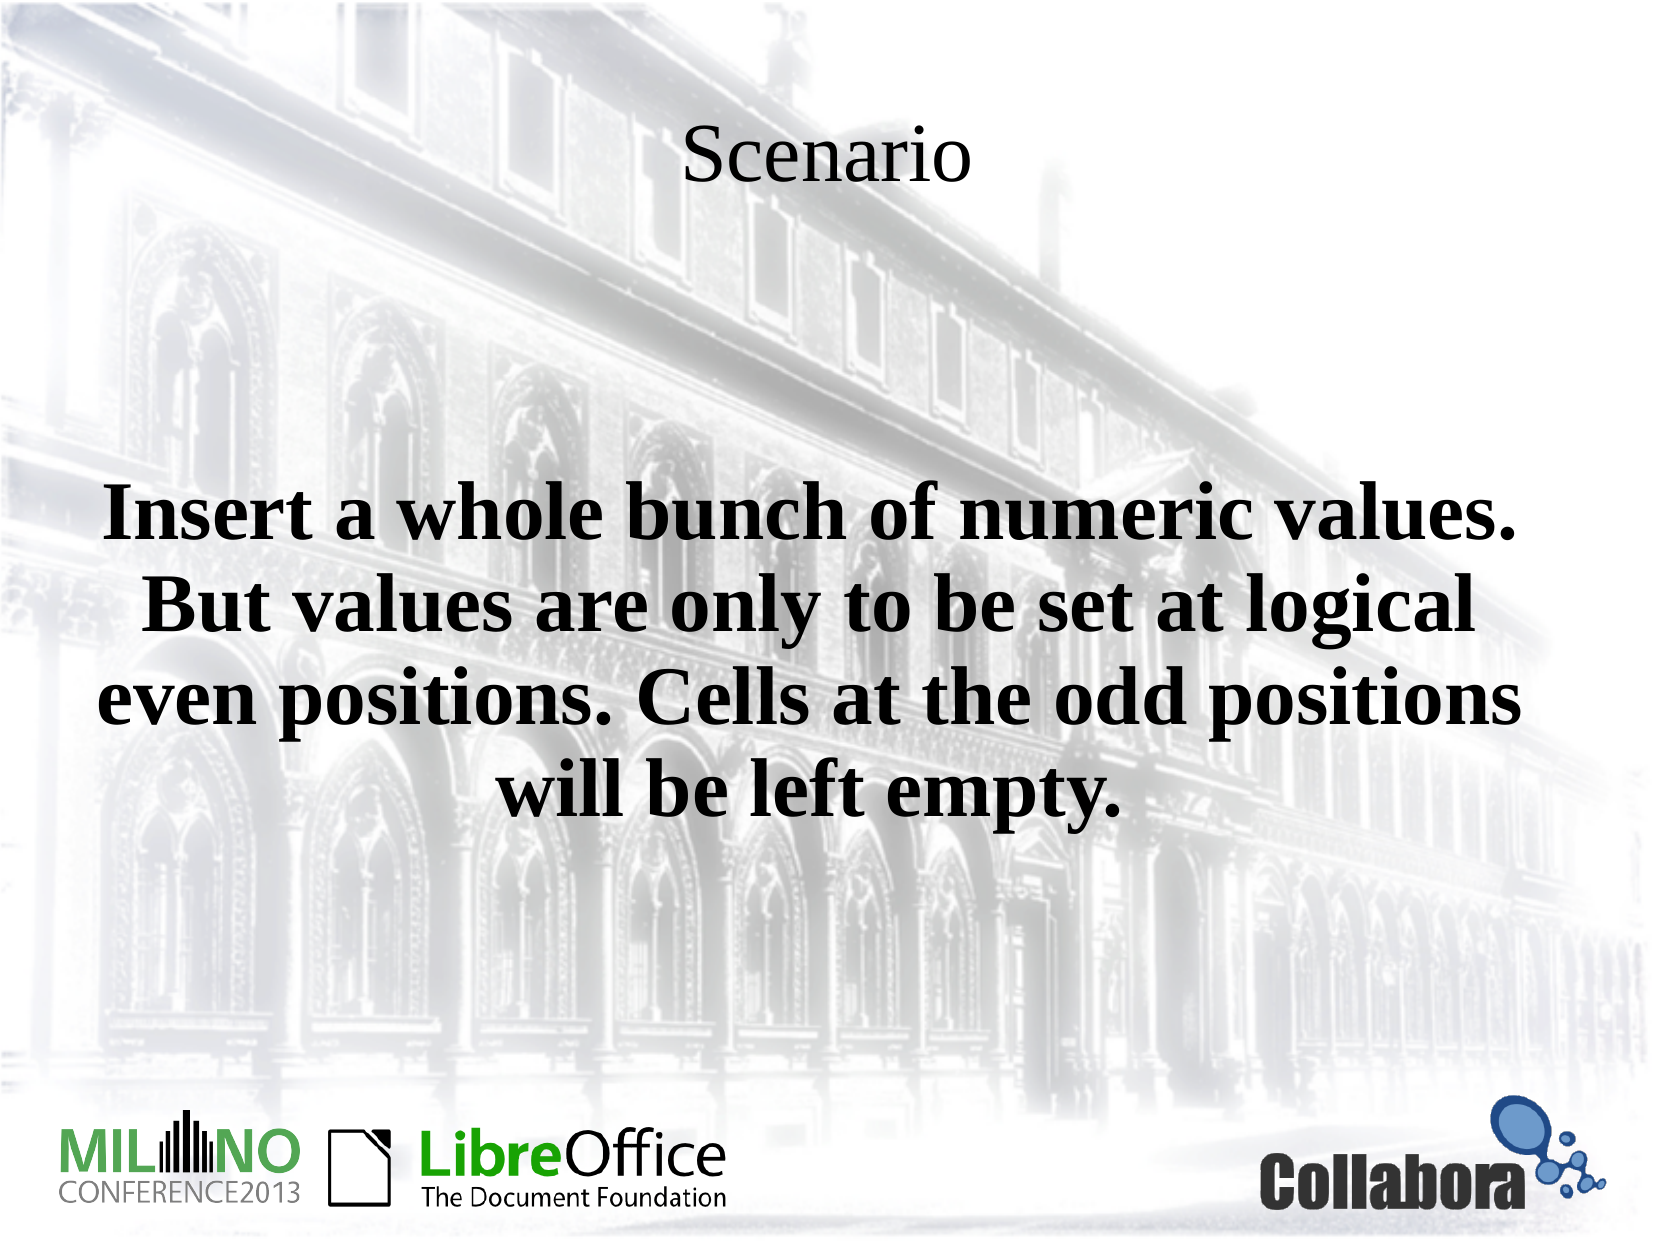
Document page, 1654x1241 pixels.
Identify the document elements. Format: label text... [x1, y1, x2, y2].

title Scenario [82, 49, 1571, 257]
picture [0, 2, 1652, 1241]
subtitle Insert a whole bunch of numeric values. But values are only to be set at logical even positions. Cells at the odd positions will be left empty. [82, 290, 1538, 1010]
